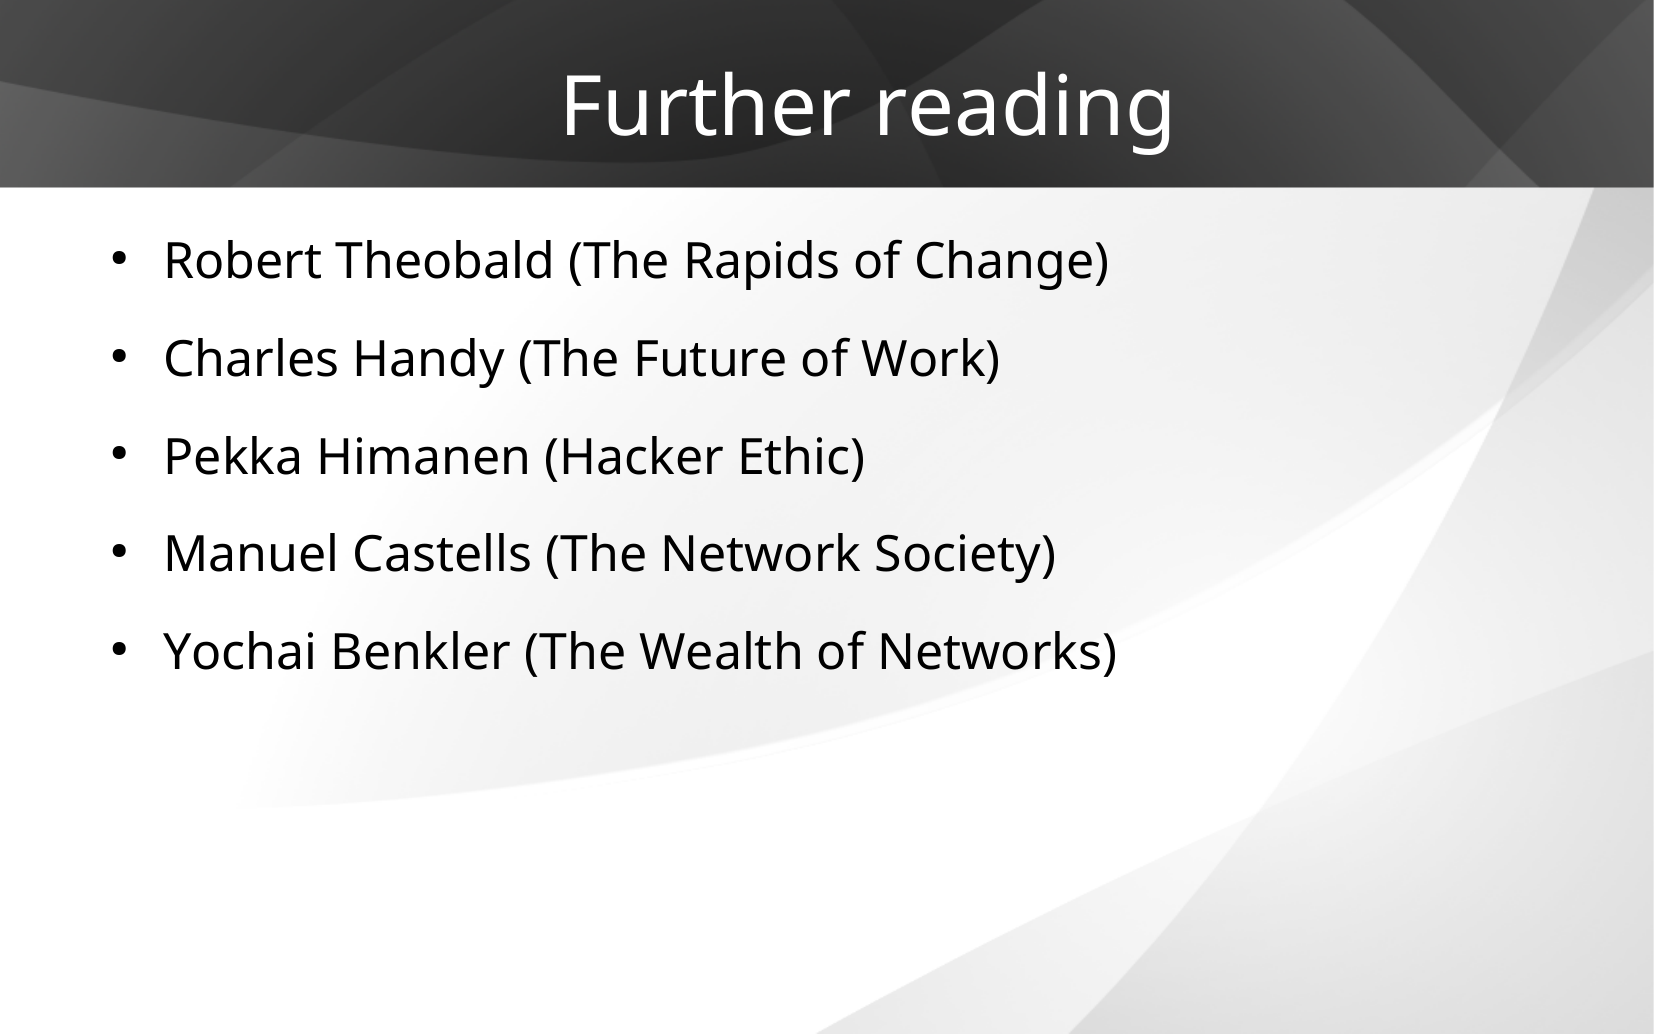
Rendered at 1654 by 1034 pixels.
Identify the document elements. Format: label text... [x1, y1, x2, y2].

picture [0, 0, 1654, 1034]
list Robert Theobald (The Rapids of Change) Charles Handy (The Future of Work) Pekka Himanen (Hacker Ethic) Manuel Castells (The Network Society) Yochai Benkler (The Wealth of Networks) [75, 225, 1613, 1013]
title Further reading [124, 0, 1613, 208]
